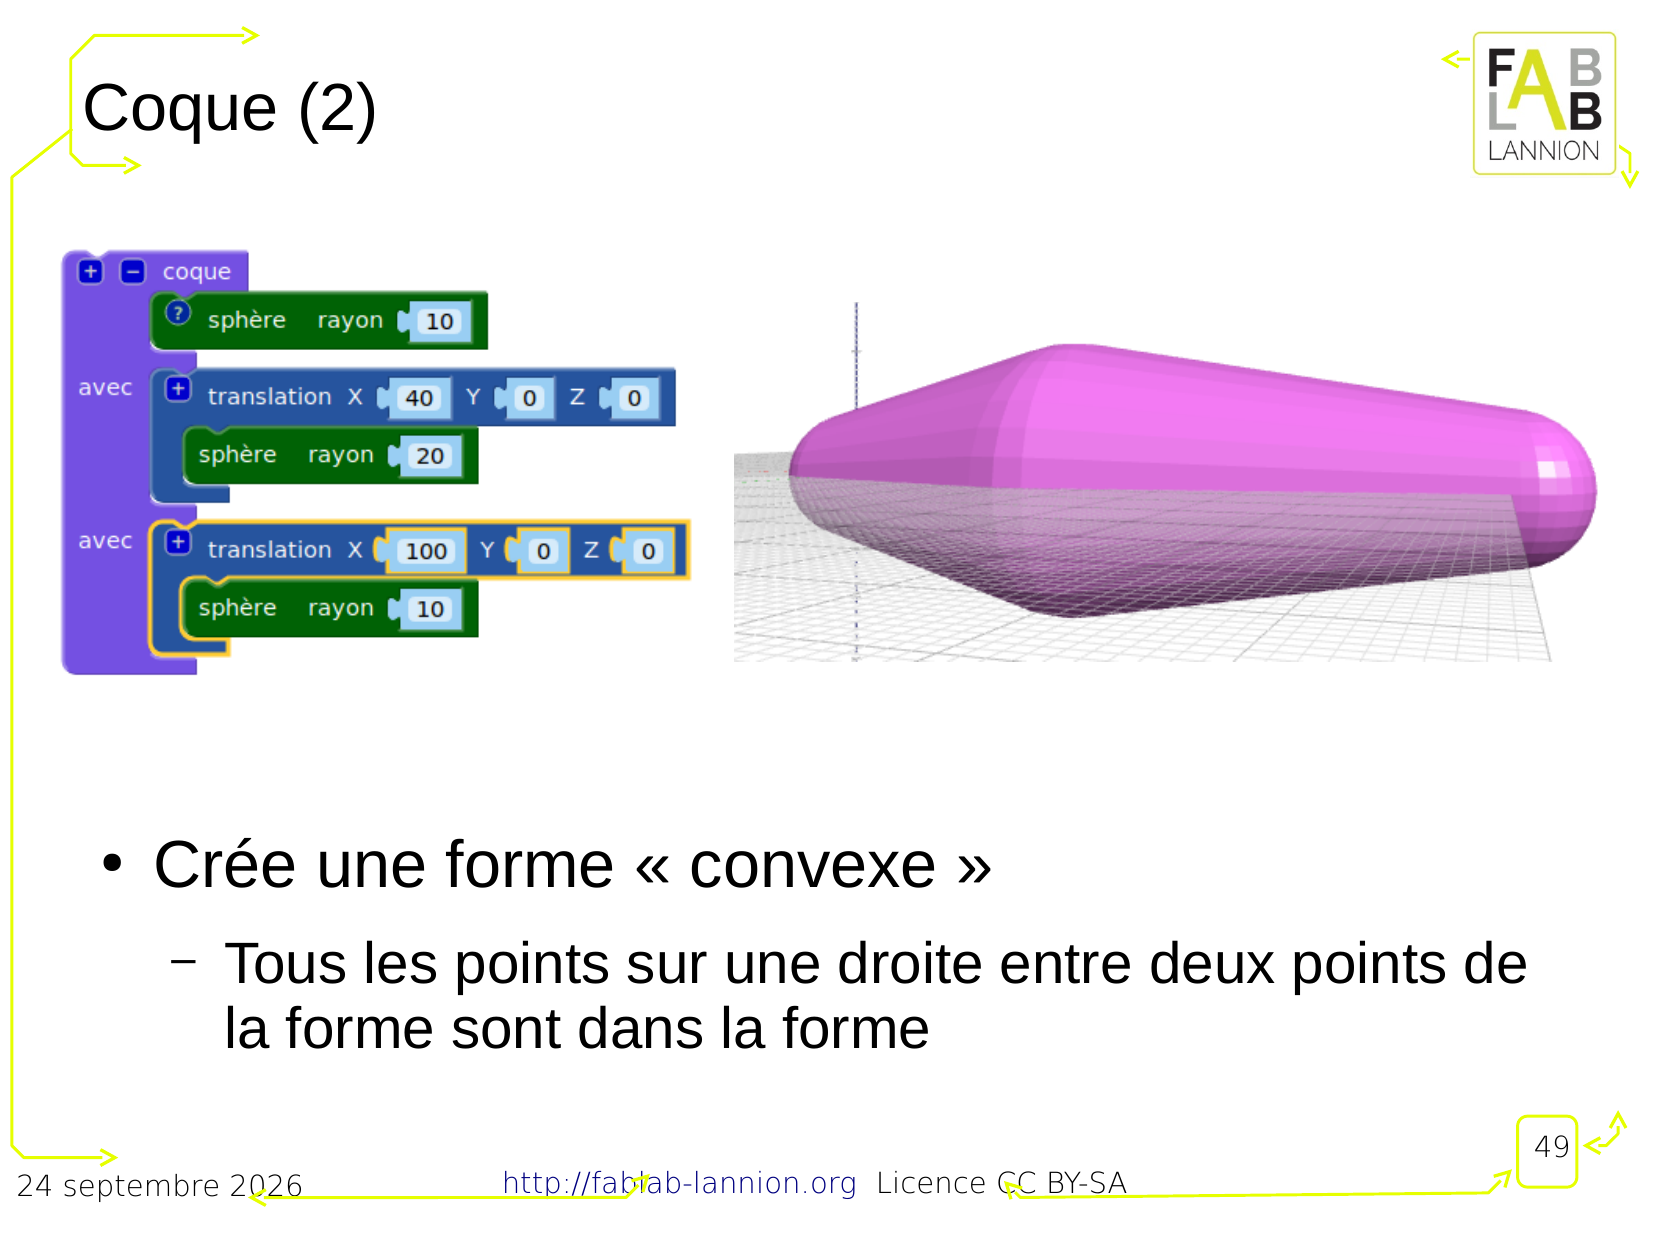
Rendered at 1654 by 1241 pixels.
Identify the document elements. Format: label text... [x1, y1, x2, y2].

picture [1470, 29, 1619, 178]
title Coque (2) [82, 49, 1441, 166]
picture [47, 228, 1654, 697]
list Crée une forme « convexe » Tous les points sur une droite entre deux points de la forme sont dans la forme [82, 826, 1571, 1093]
